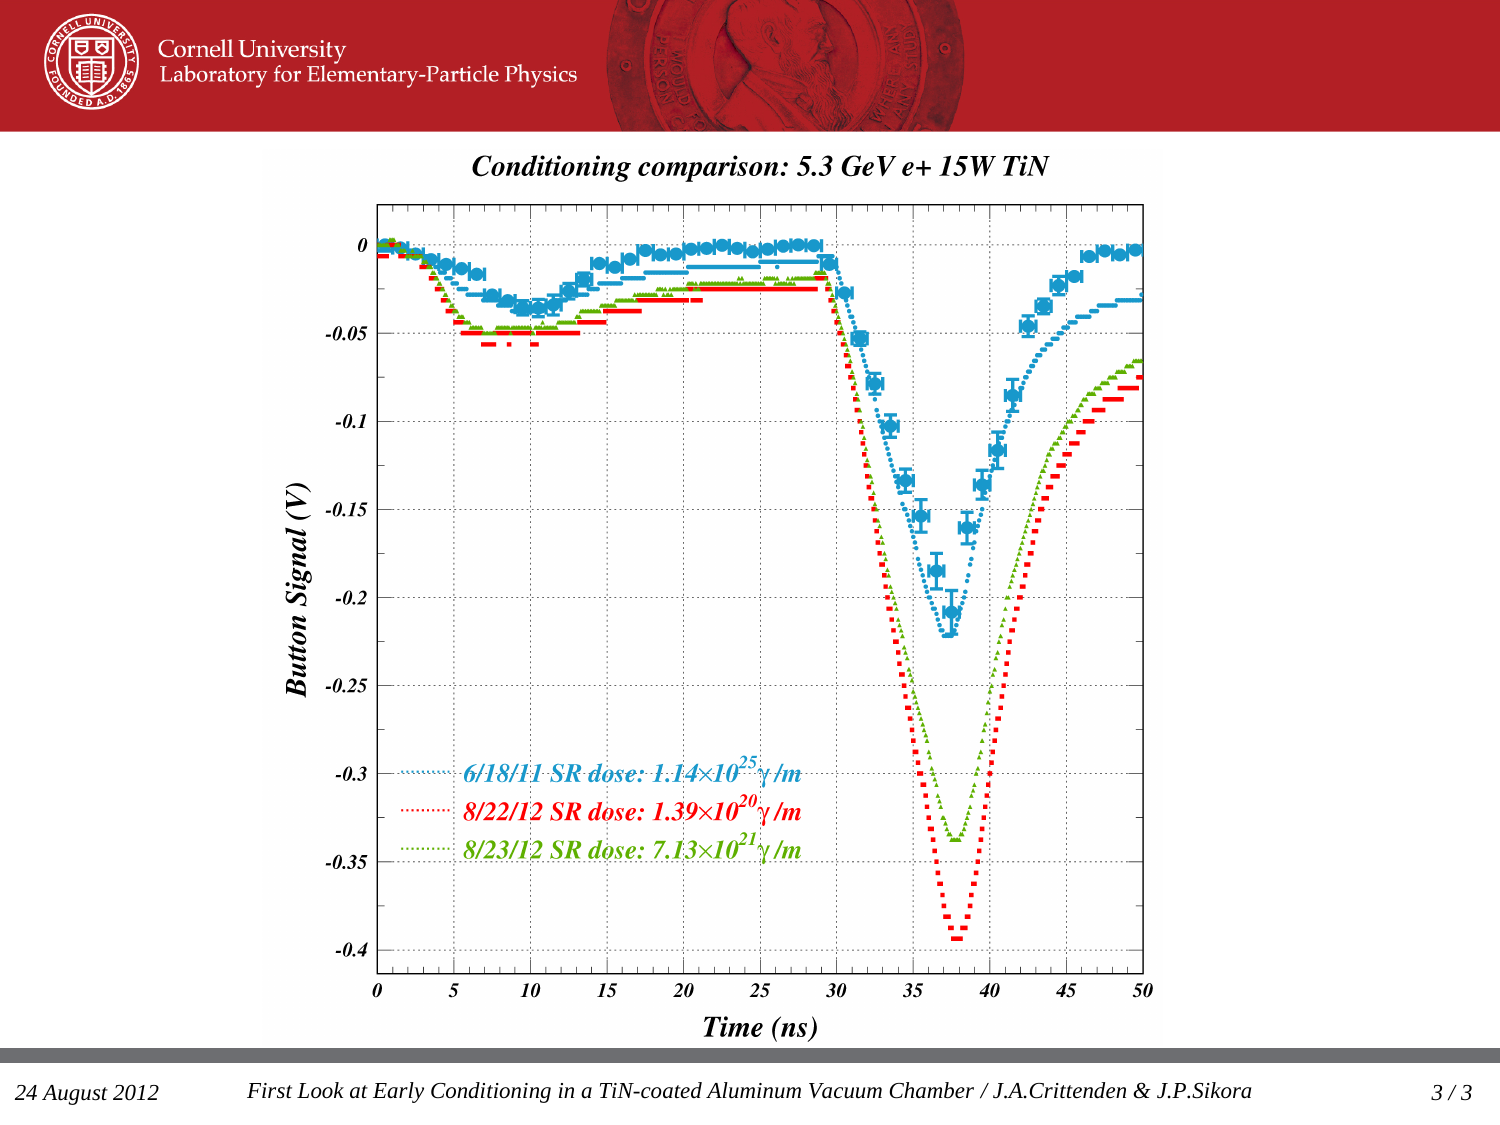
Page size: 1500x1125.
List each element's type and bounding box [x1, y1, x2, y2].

picture [0, 0, 1500, 132]
picture [262, 149, 1163, 1046]
